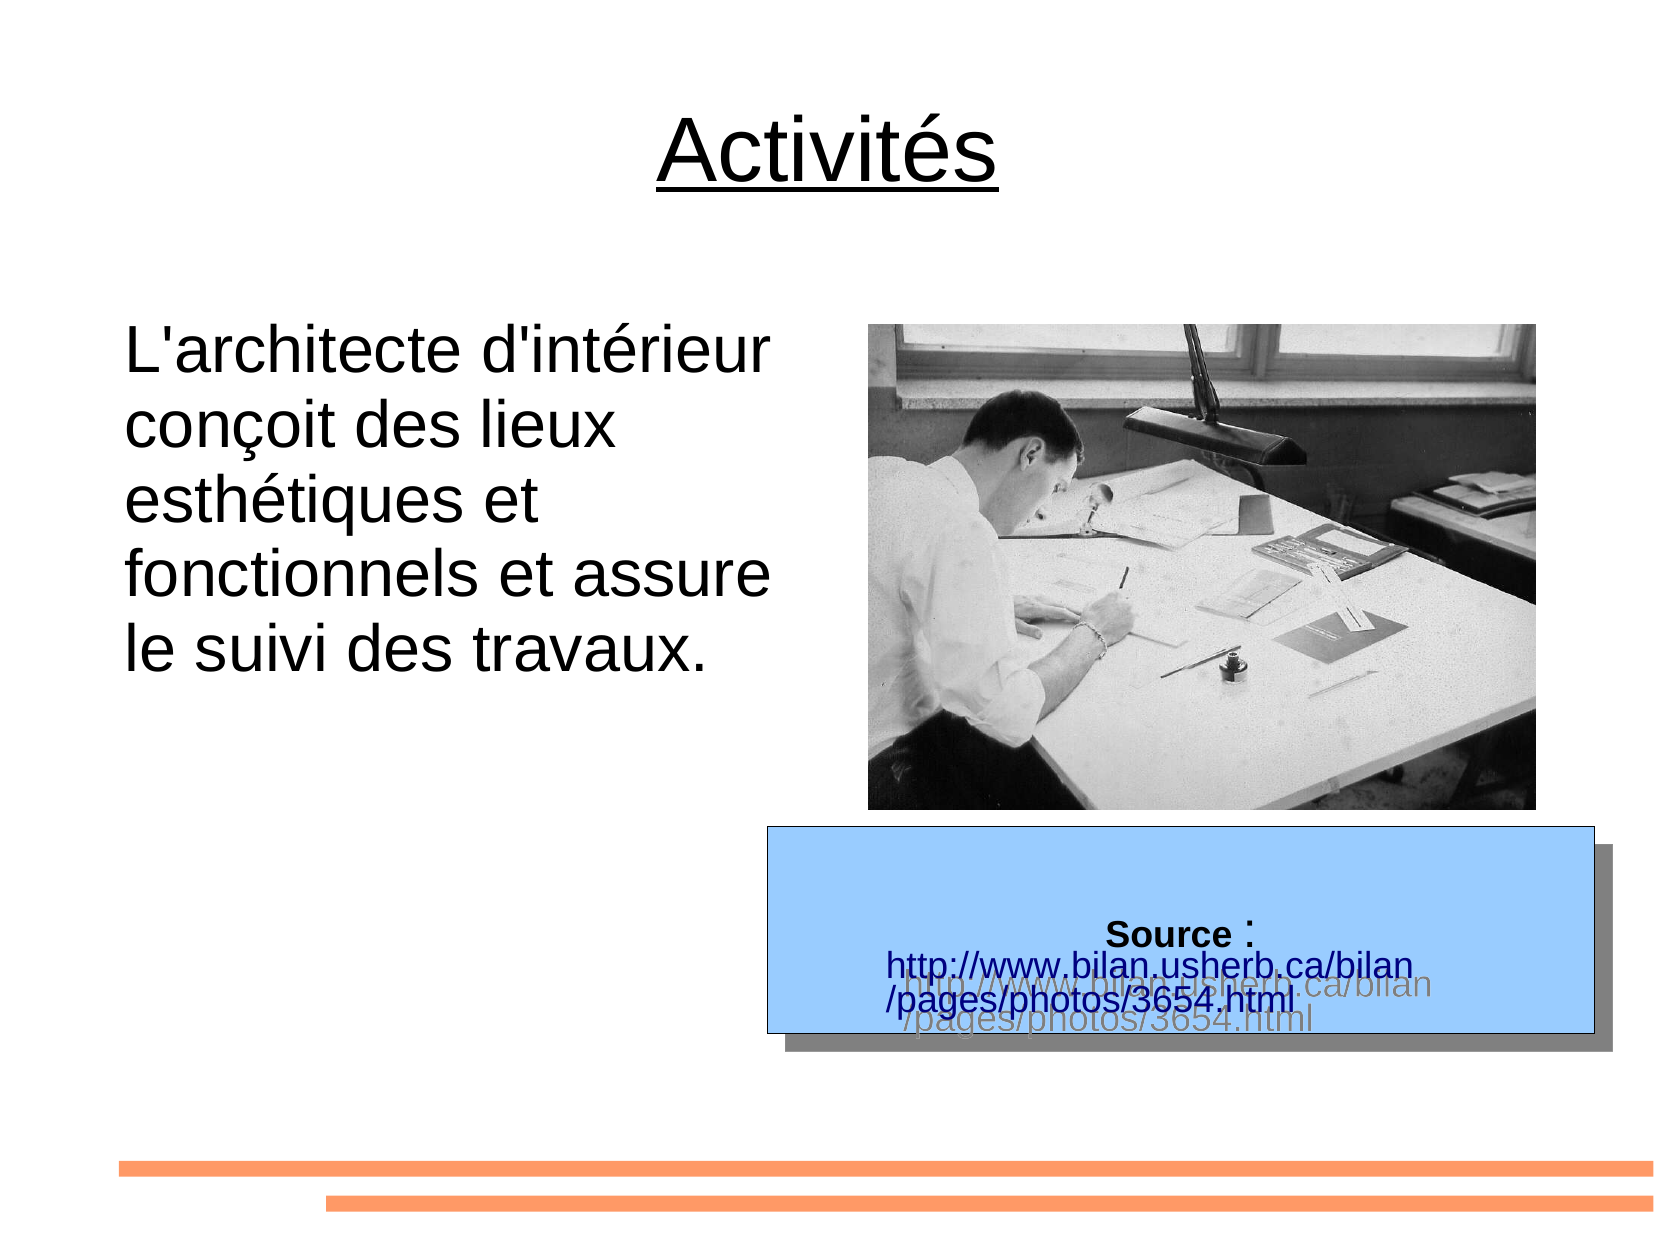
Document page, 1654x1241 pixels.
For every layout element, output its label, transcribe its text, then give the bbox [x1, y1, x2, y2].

title Activités [121, 46, 1534, 254]
text_box Source : [767, 826, 1595, 1034]
text_box http://www.bilan.usherb.ca/bilan/pages/photos/3654.html [885, 944, 1418, 1034]
chart [856, 144, 1559, 826]
list L'architecte d'intérieur conçoit des lieux esthétiques et fonctionnels et assure le suivi des travaux. [124, 312, 827, 1093]
